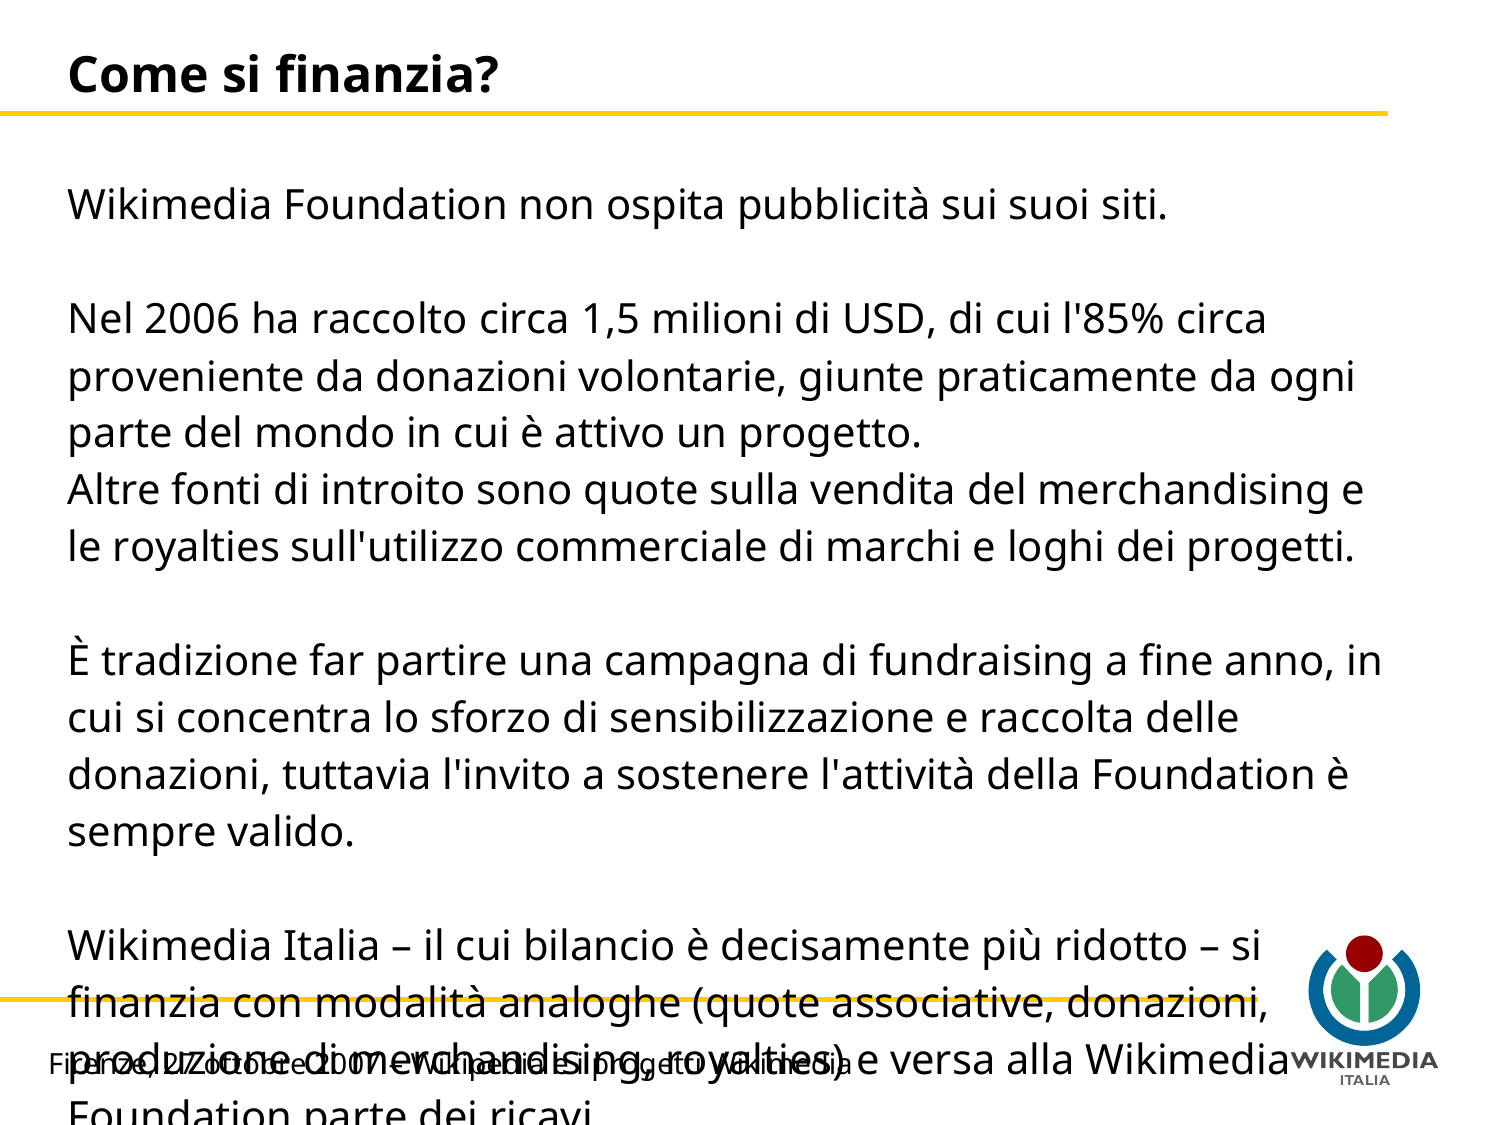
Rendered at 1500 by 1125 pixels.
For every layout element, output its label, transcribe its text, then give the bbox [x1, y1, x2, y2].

text_box Come si finanzia? Wikimedia Foundation non ospita pubblicità sui suoi siti. Nel 2006 ha raccolto circa 1,5 milioni di USD, di cui l'85% circa proveniente da donazioni volontarie, giunte praticamente da ogni parte del mondo in cui è attivo un progetto. Altre fonti di introito sono quote sulla vendita del merchandising e le royalties sull'utilizzo commerciale di marchi e loghi dei progetti. È tradizione far partire una campagna di fundraising a fine anno, in cui si concentra lo sforzo di sensibilizzazione e raccolta delle donazioni, tuttavia l'invito a sostenere l'attività della Foundation è sempre valido. Wikimedia Italia – il cui bilancio è decisamente più ridotto – si finanzia con modalità analoghe (quote associative, donazioni, produzione di merchandising, royalties) e versa alla Wikimedia Foundation parte dei ricavi. [53, 31, 1424, 1125]
picture [1424, 928, 1449, 1096]
